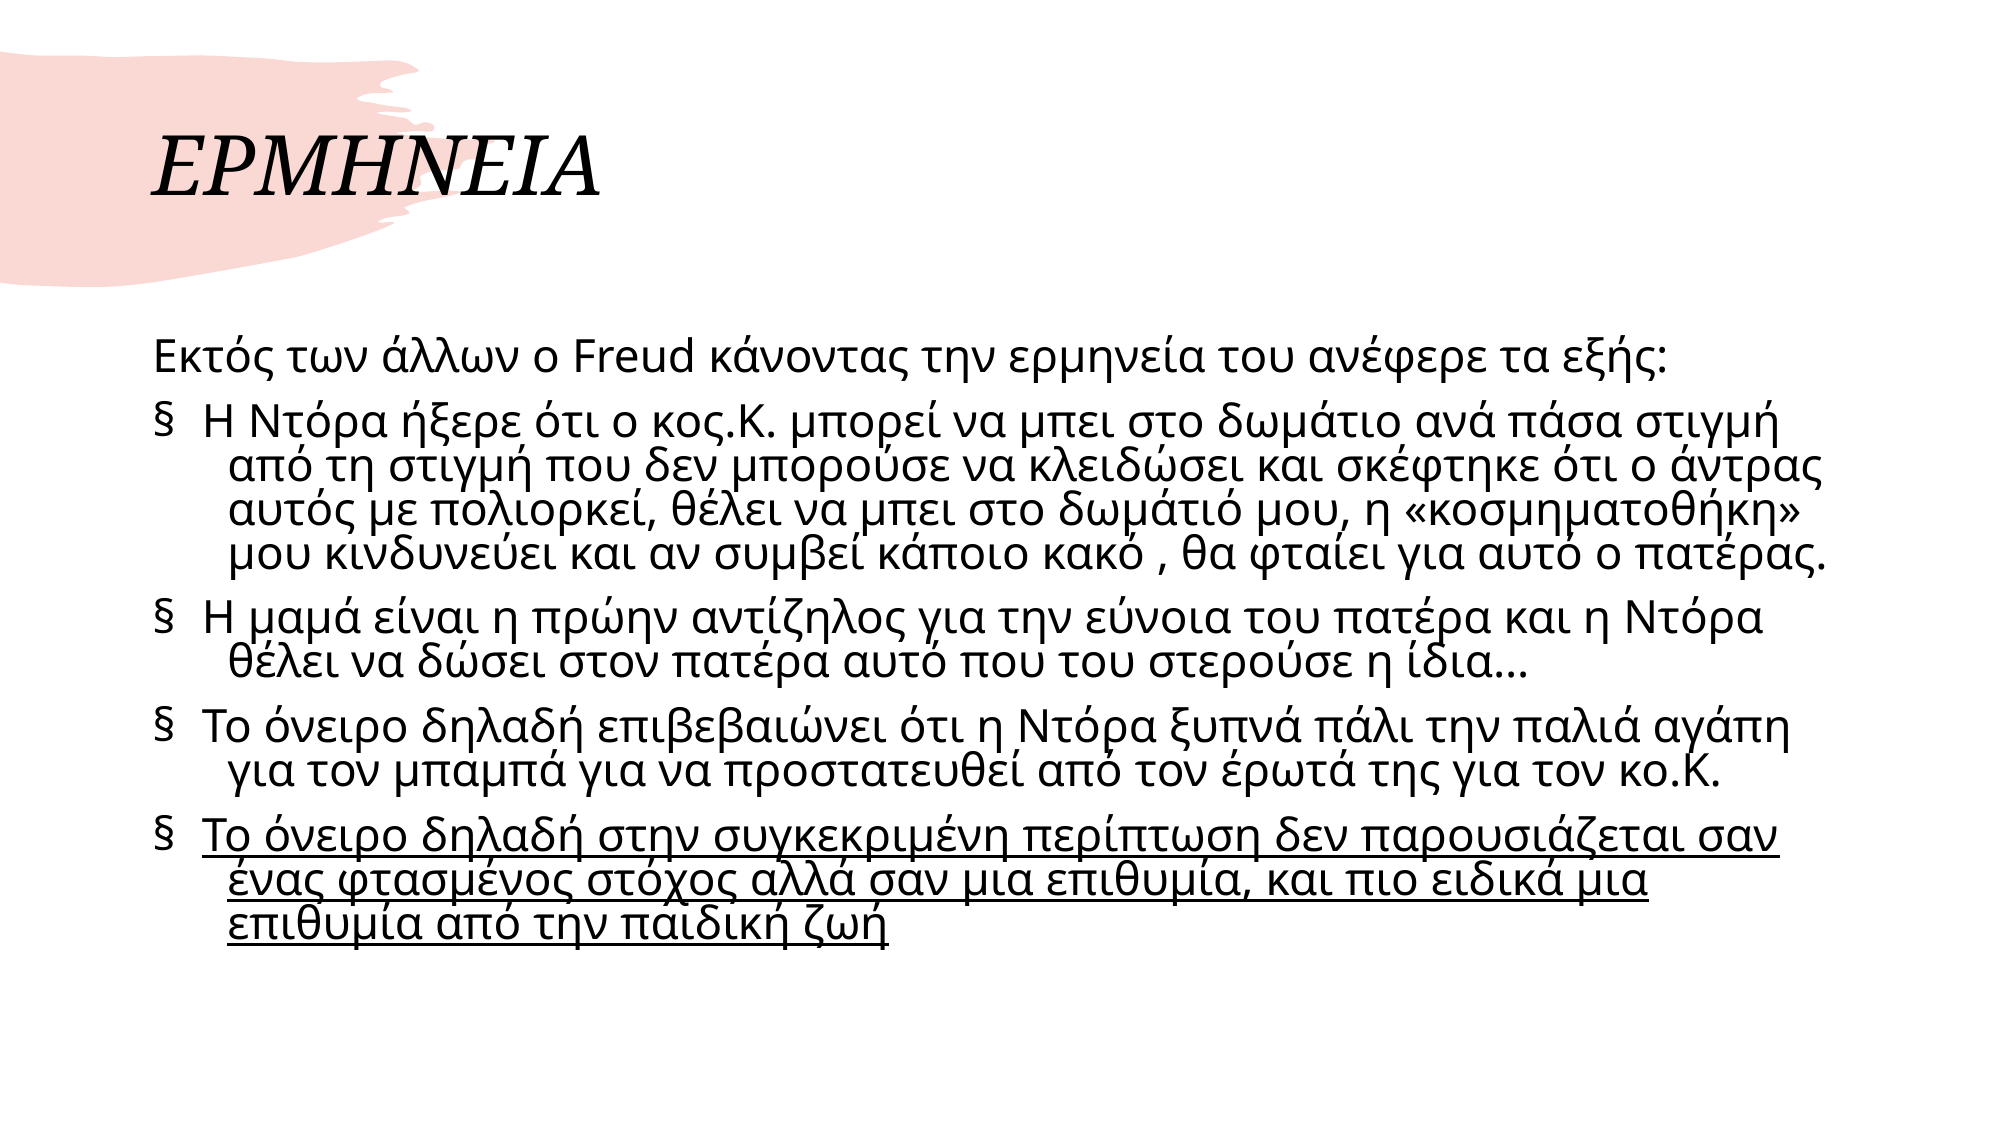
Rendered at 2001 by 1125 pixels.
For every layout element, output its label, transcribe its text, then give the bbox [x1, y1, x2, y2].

list Εκτός των άλλων ο Freud κάνοντας την ερμηνεία του ανέφερε τα εξής: Η Ντόρα ήξερε ότι ο κος.Κ. µπορεί να µπει στο δωμάτιο ανά πάσα στιγμή από τη στιγμή που δεν µπορούσε να κλειδώσει και σκέφτηκε ότι ο άντρας αυτός µε πολιορκεί, θέλει να µπει στο δωμάτιό µου, η «κοσμηματοθήκη» µου κινδυνεύει και αν συμβεί κάποιο κακό , θα φταίει για αυτό ο πατέρας. Η µαµά είναι η πρώην αντίζηλος για την εύνοια του πατέρα και η Ντόρα θέλει να δώσει στον πατέρα αυτό που του στερούσε η ίδια… Το όνειρο δηλαδή επιβεβαιώνει ότι η Ντόρα ξυπνά πάλι την παλιά αγάπη για τον µπαµπά για να προστατευθεί από τον έρωτά της για τον κο.Κ. Το όνειρο δηλαδή στην συγκεκριµένη περίπτωση δεν παρουσιάζεται σαν ένας φτασµένος στόχος αλλά σαν µια επιθυµία, και πιο ειδικά µια επιθυµία από την παιδική ζωή [137, 329, 1863, 1013]
title ΕΡΜΗΝΕΙΑ [137, 59, 1863, 278]
